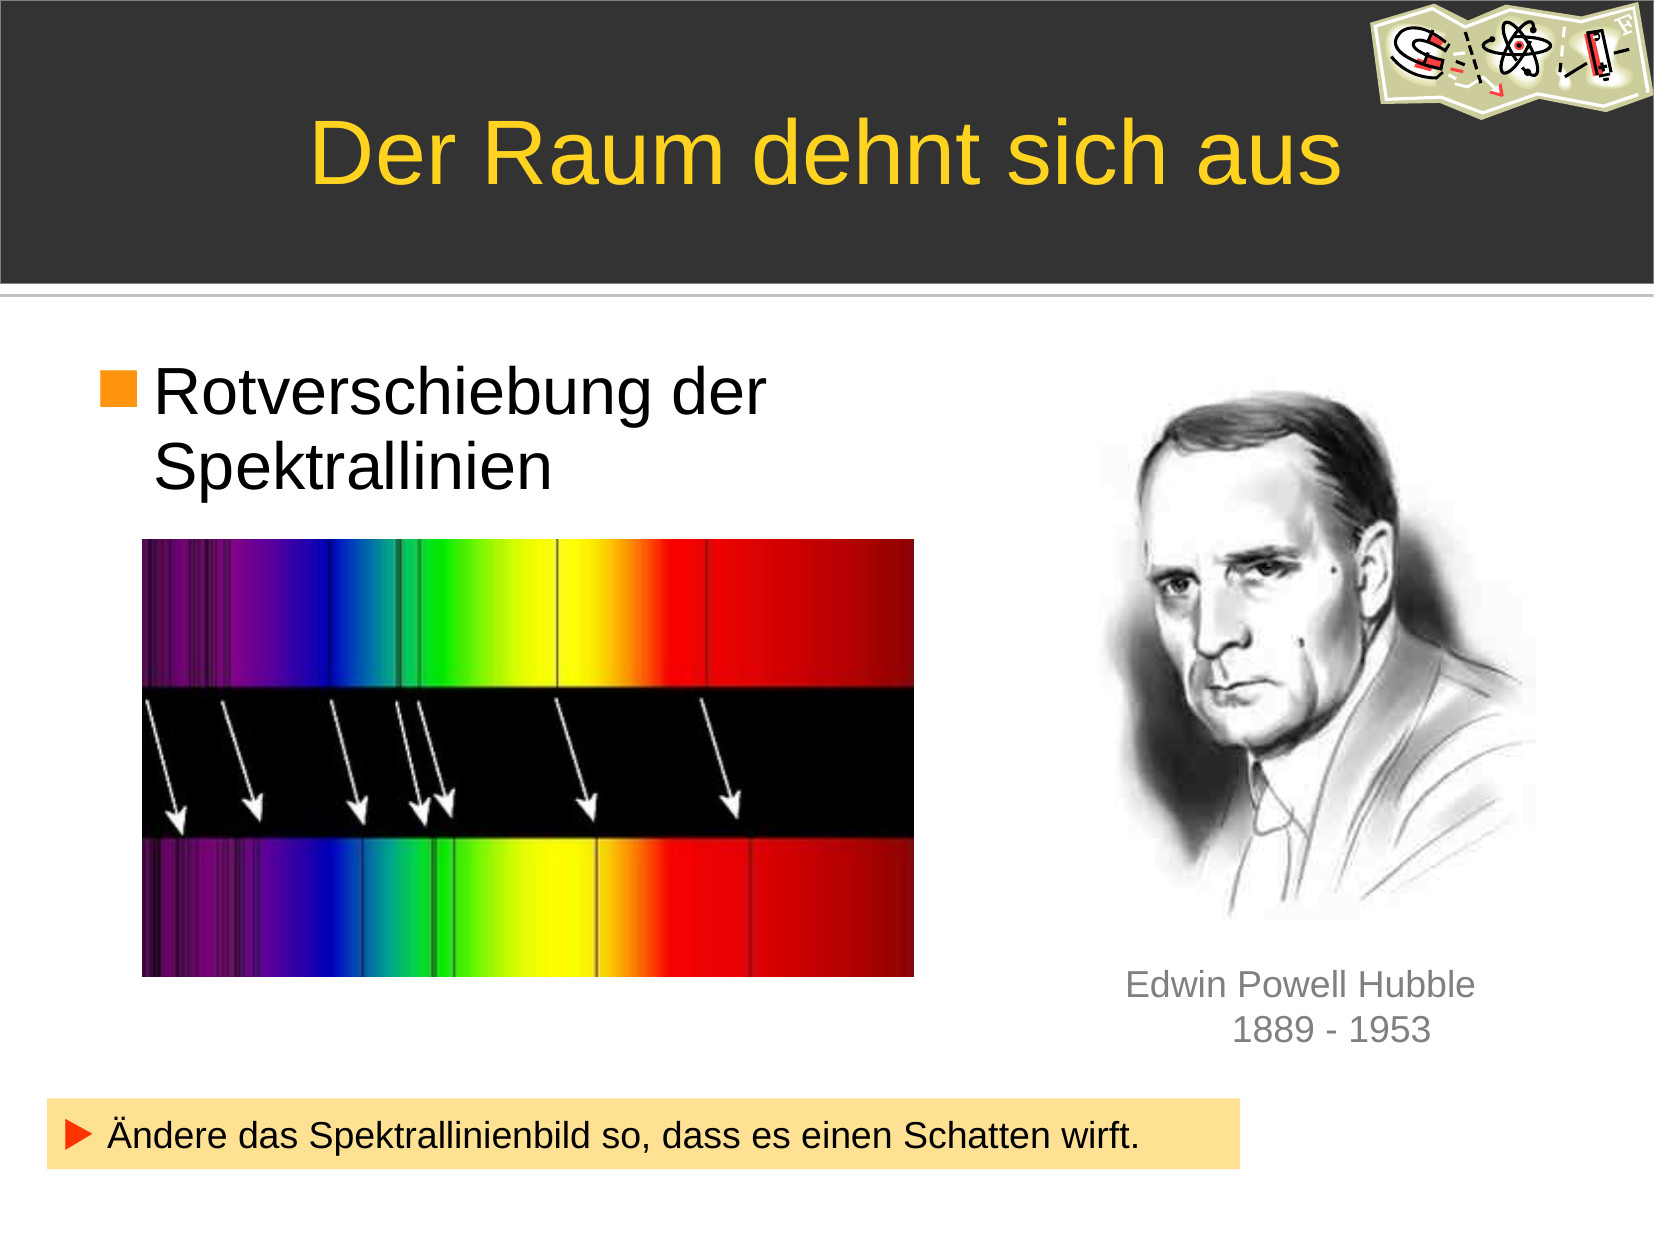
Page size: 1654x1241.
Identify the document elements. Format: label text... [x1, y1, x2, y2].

text_box Edwin Powell Hubble 1889 - 1953 [1074, 952, 1554, 1058]
list Rotverschiebung der Spektrallinien [82, 354, 792, 638]
picture [142, 539, 914, 977]
title Der Raum dehnt sich aus [82, 49, 1571, 257]
text_box  Ändere das Spektrallinienbild so, dass es einen Schatten wirft. [47, 1098, 1241, 1170]
picture [1098, 377, 1536, 927]
